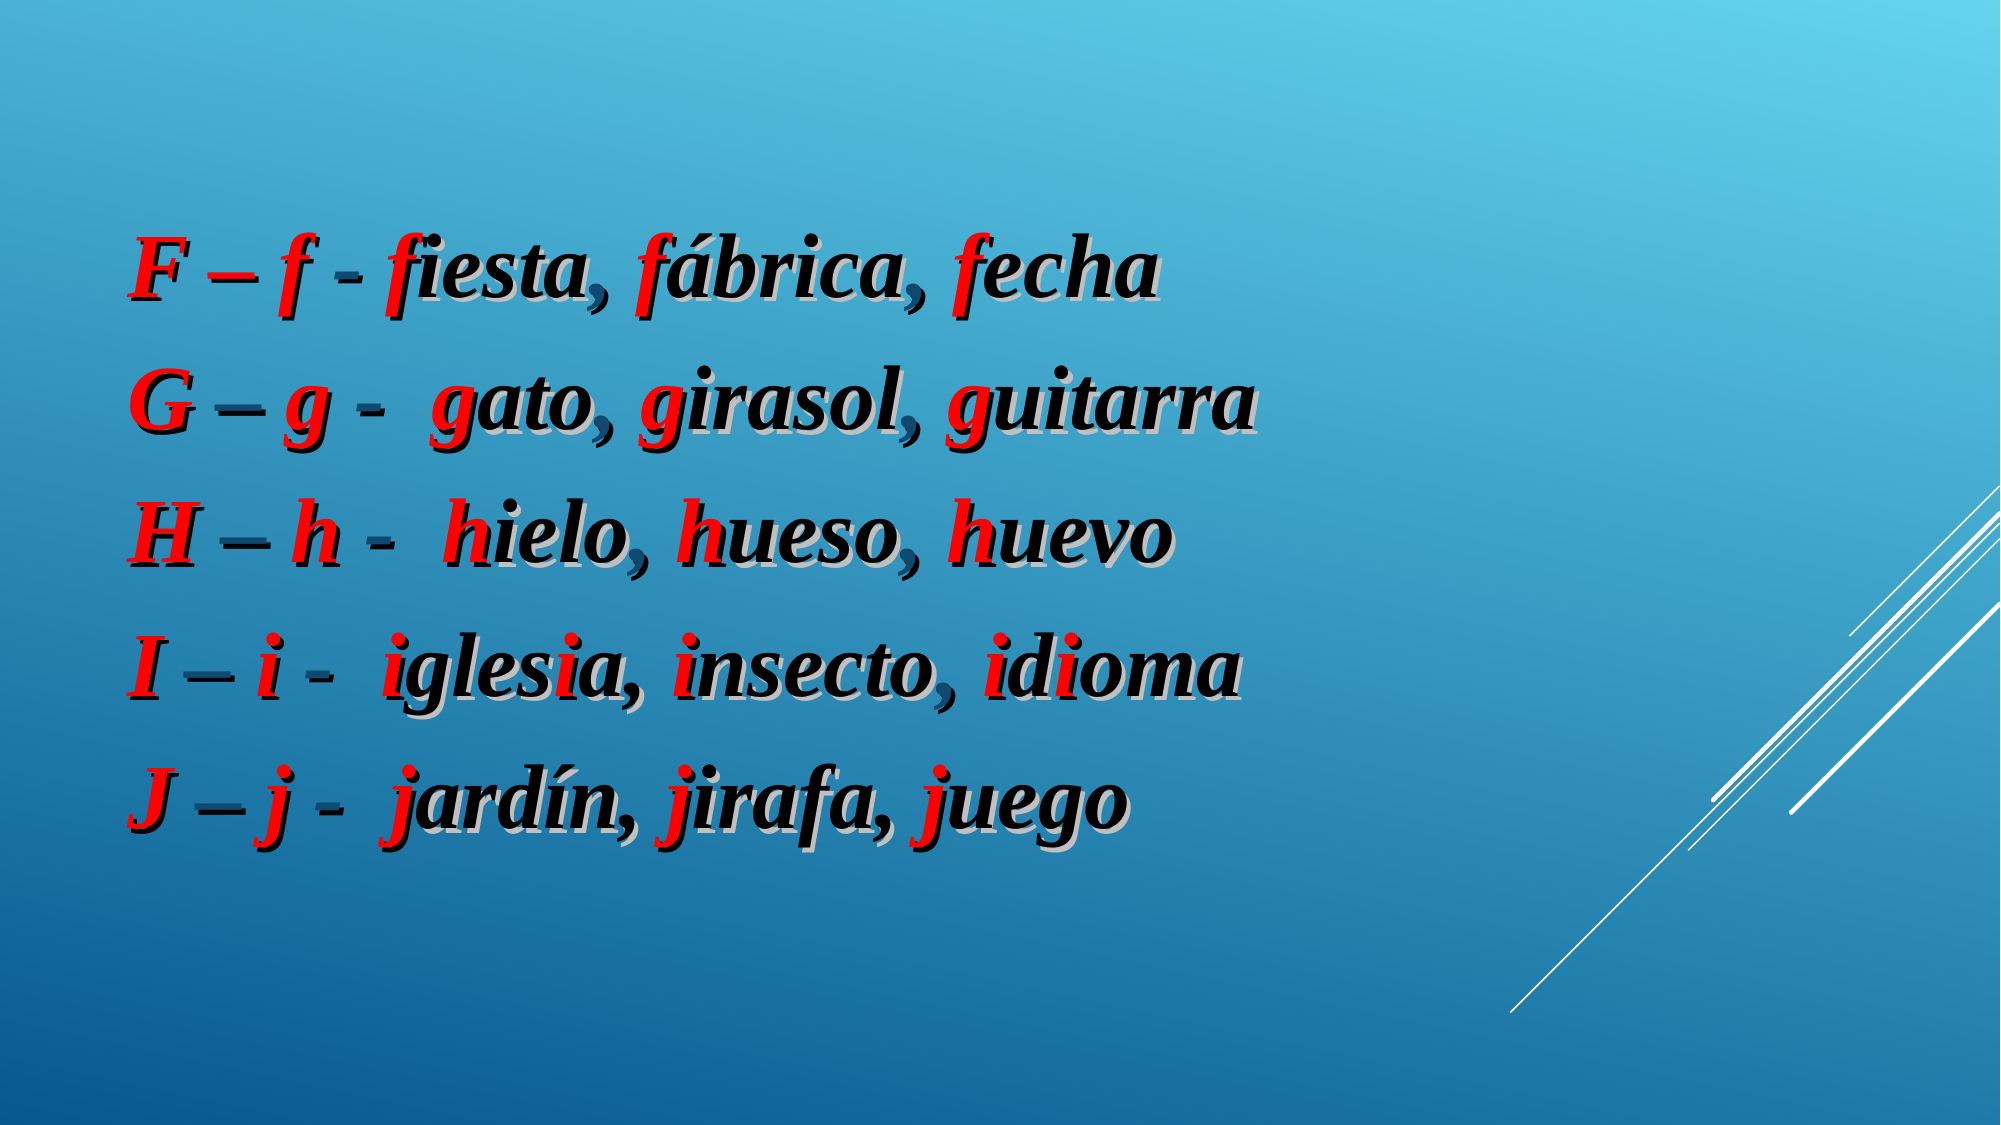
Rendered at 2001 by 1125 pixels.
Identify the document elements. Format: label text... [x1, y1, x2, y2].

list F – f - fiesta, fábrica, fecha G – g - gato, girasol, guitarra H – h - hielo, hueso, huevo I – i - iglesia, insecto, idioma J – j - jardín, jirafa, juego [112, 112, 1884, 940]
